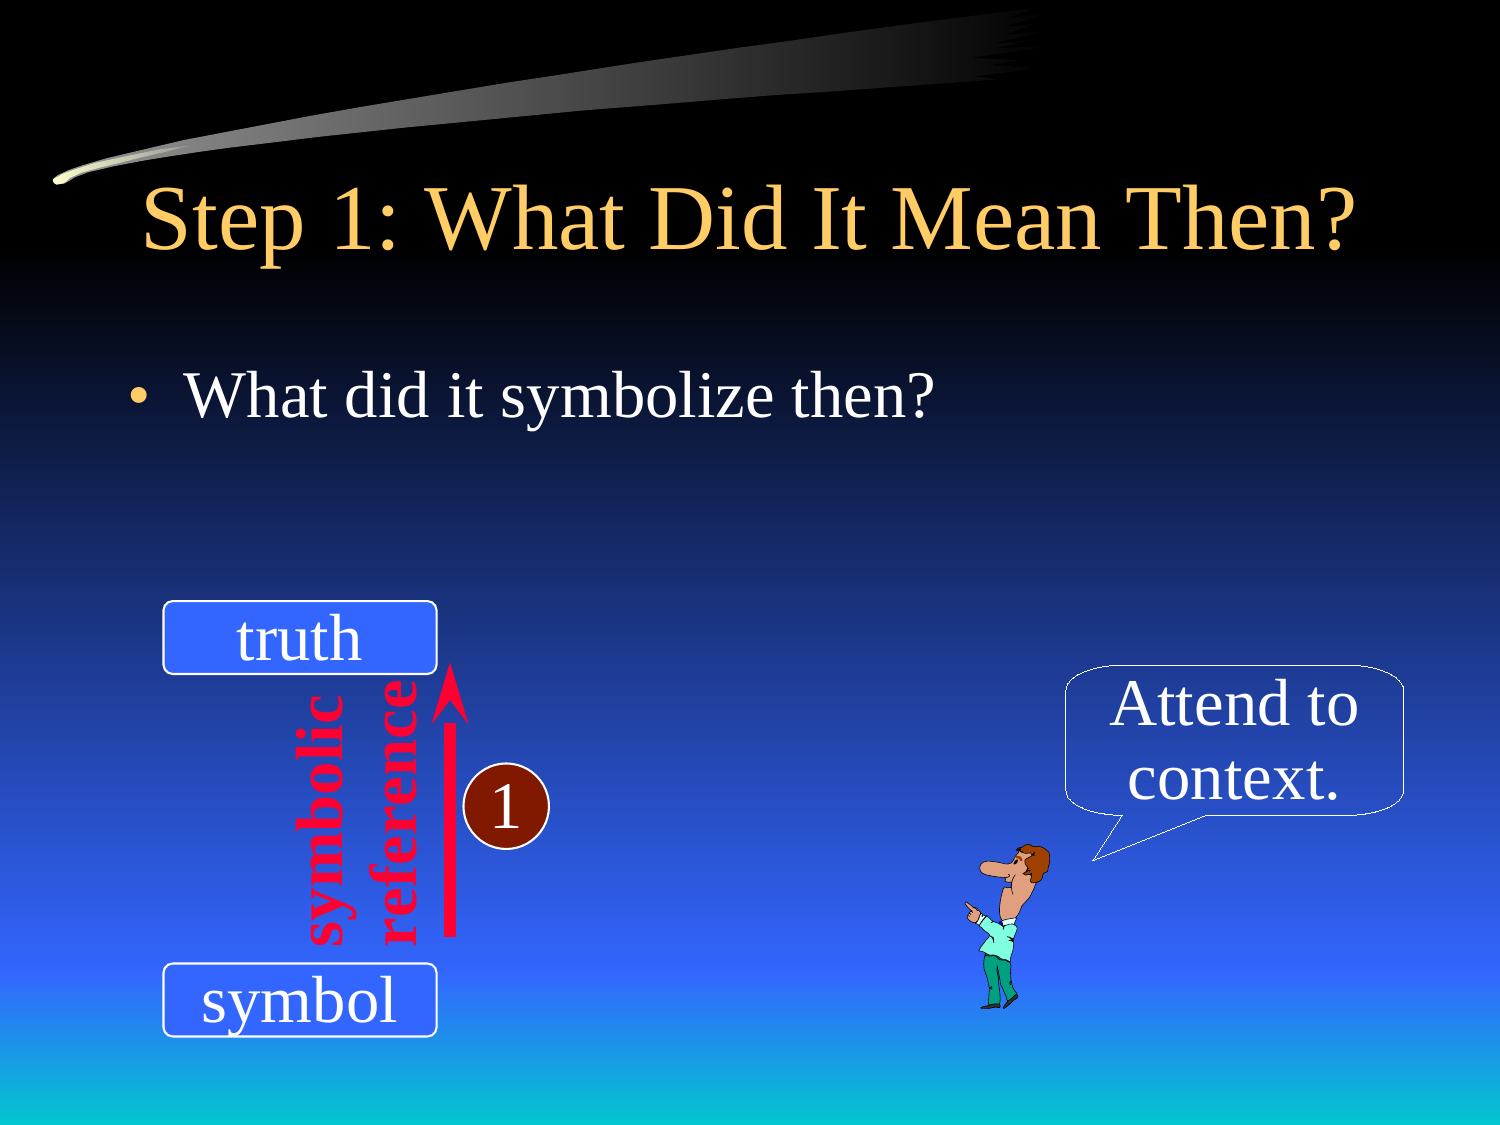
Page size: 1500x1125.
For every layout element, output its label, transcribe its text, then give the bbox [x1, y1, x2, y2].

text_box Attend to context. [1065, 665, 1404, 861]
text_box 1 [463, 763, 549, 849]
text_box truth [163, 601, 274, 674]
title Step 1: What Did It Mean Then? [112, 124, 1388, 313]
text_box symbol [163, 963, 437, 1037]
chart [964, 843, 1051, 1010]
text_box symbolic reference [274, 487, 439, 963]
list What did it symbolize then? [112, 350, 1388, 638]
